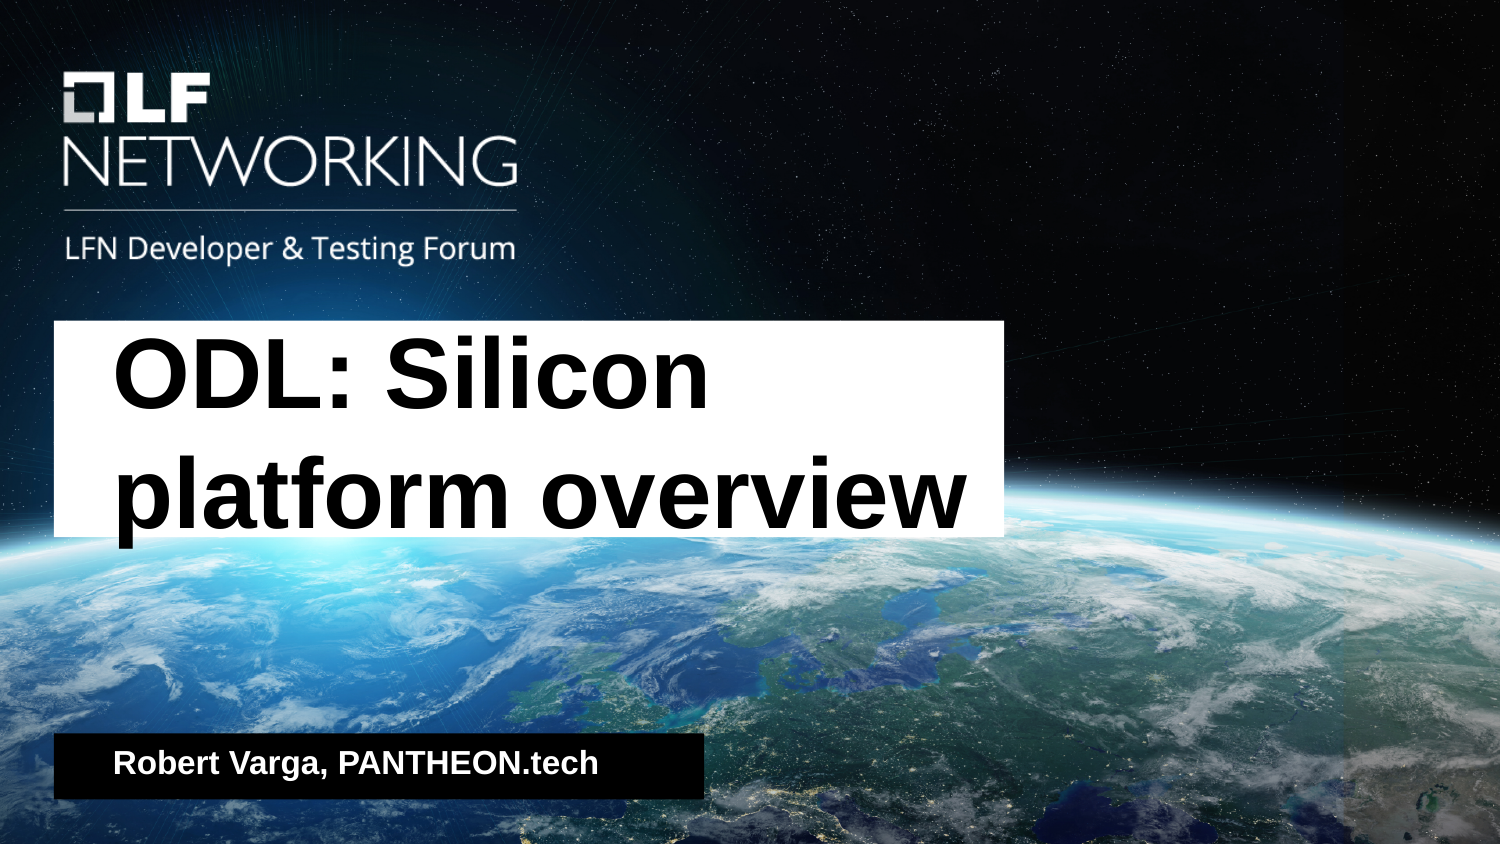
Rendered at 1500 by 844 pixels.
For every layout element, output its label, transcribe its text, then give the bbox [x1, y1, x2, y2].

list ODL: Silicon platform overview [53, 320, 1005, 538]
list Robert Varga, PANTHEON.tech [53, 733, 705, 800]
picture [0, 0, 1500, 844]
